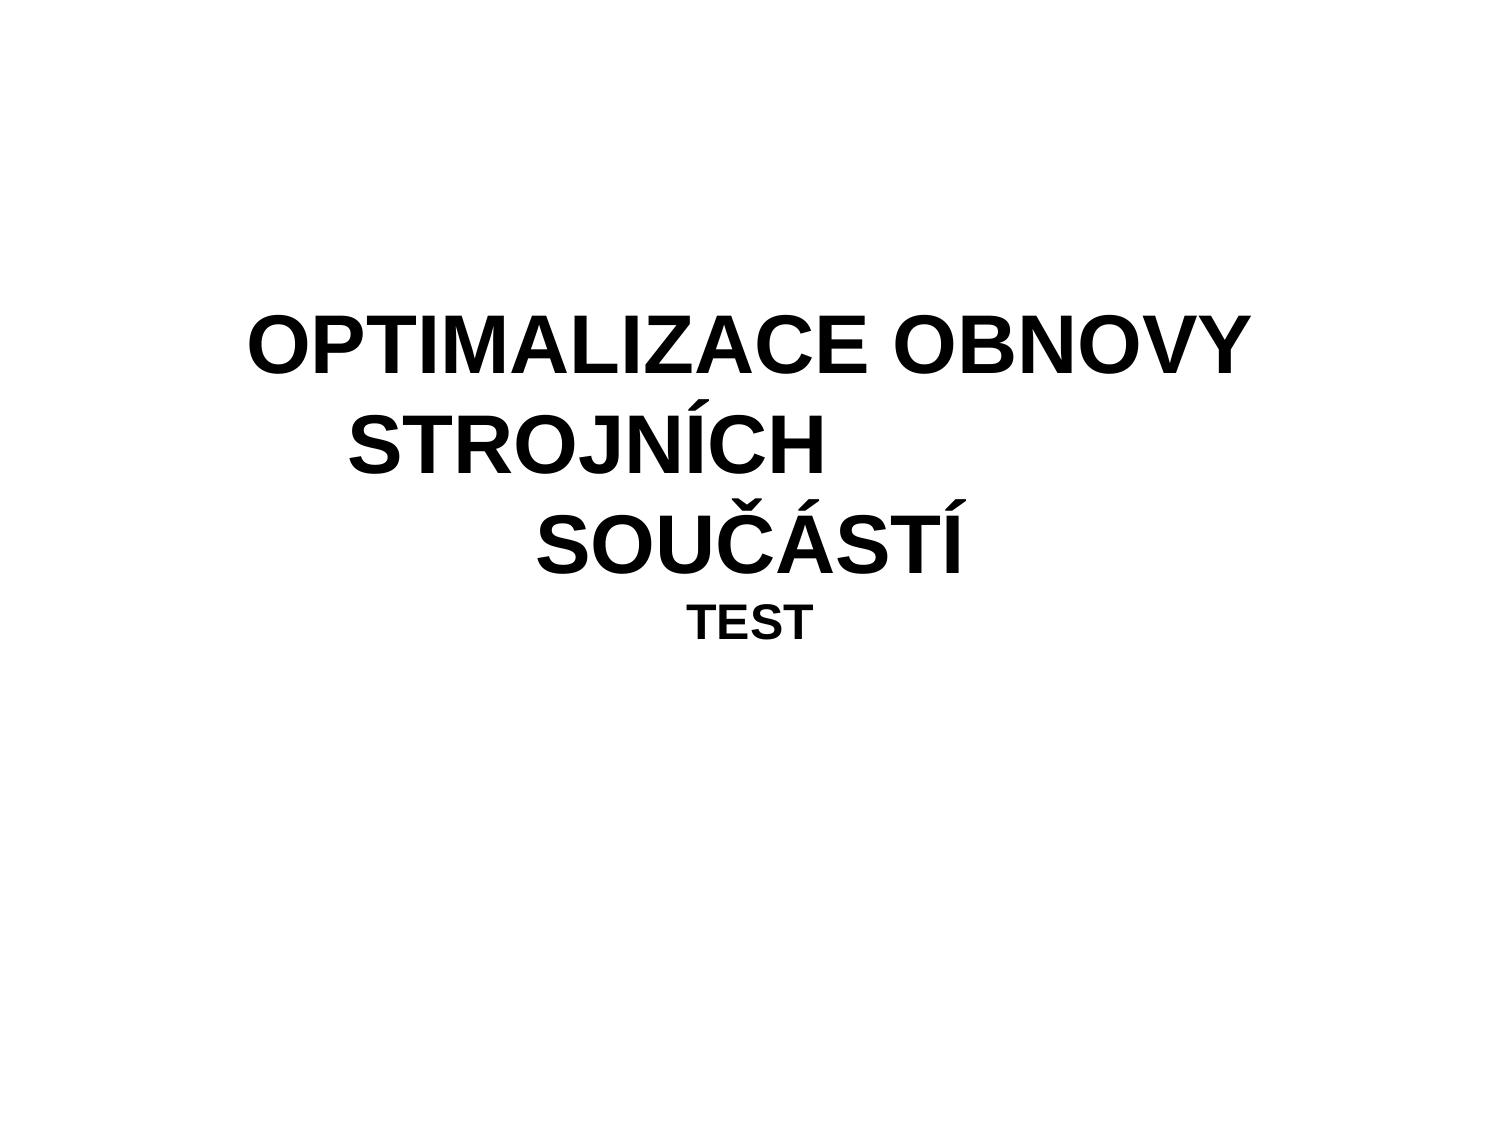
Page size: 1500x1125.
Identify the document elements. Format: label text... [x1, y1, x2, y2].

title OPTIMALIZACE OBNOVY STROJNÍCH SOUČÁSTÍ TEST [112, 282, 1388, 658]
